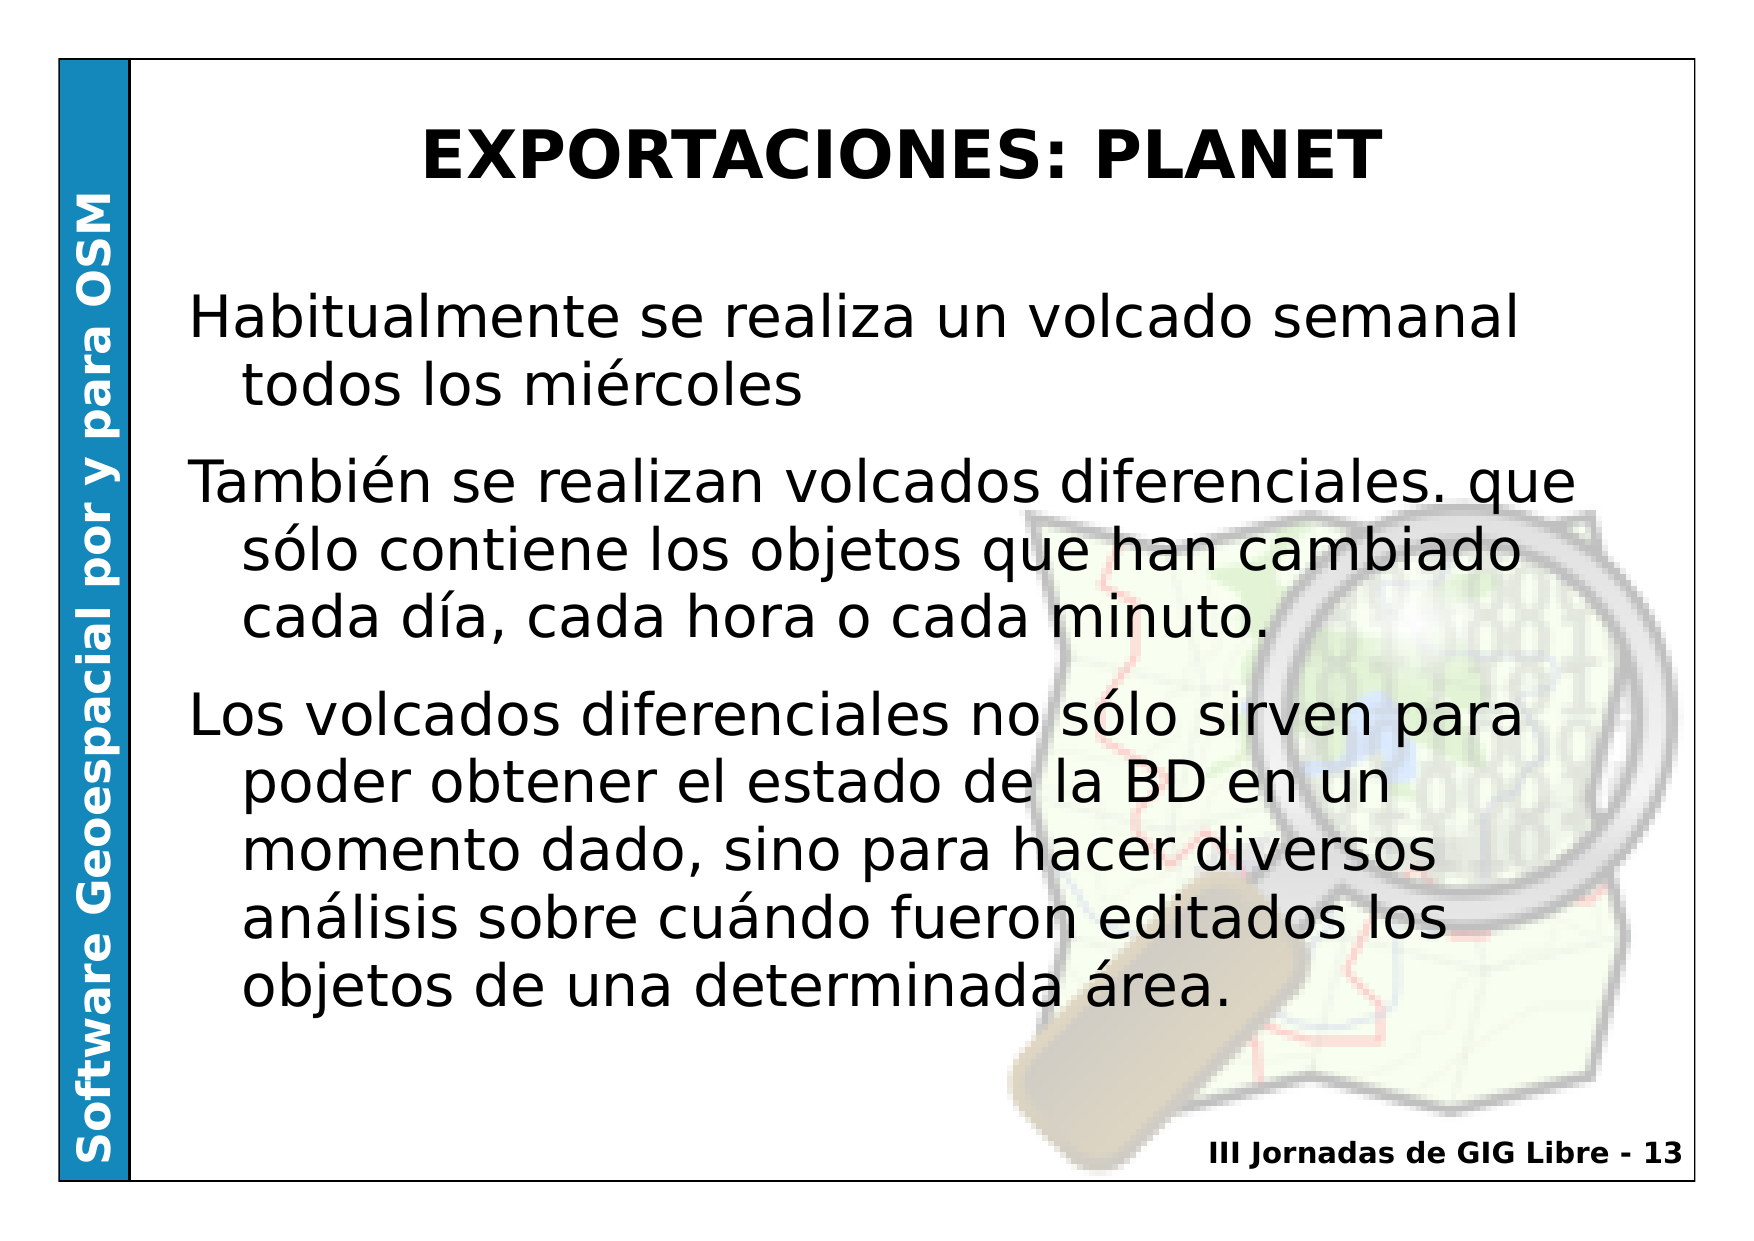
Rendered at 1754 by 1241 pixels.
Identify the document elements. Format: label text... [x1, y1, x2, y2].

list Habitualmente se realiza un volcado semanal todos los miércoles También se realizan volcados diferenciales. que sólo contiene los objetos que han cambiado cada día, cada hora o cada minuto. Los volcados diferenciales no sólo sirven para poder obtener el estado de la BD en un momento dado, sino para hacer diversos análisis sobre cuándo fueron editados los objetos de una determinada área. [171, 283, 1634, 1048]
title EXPORTACIONES: PLANET [171, 103, 1634, 209]
picture [996, 481, 1696, 1182]
